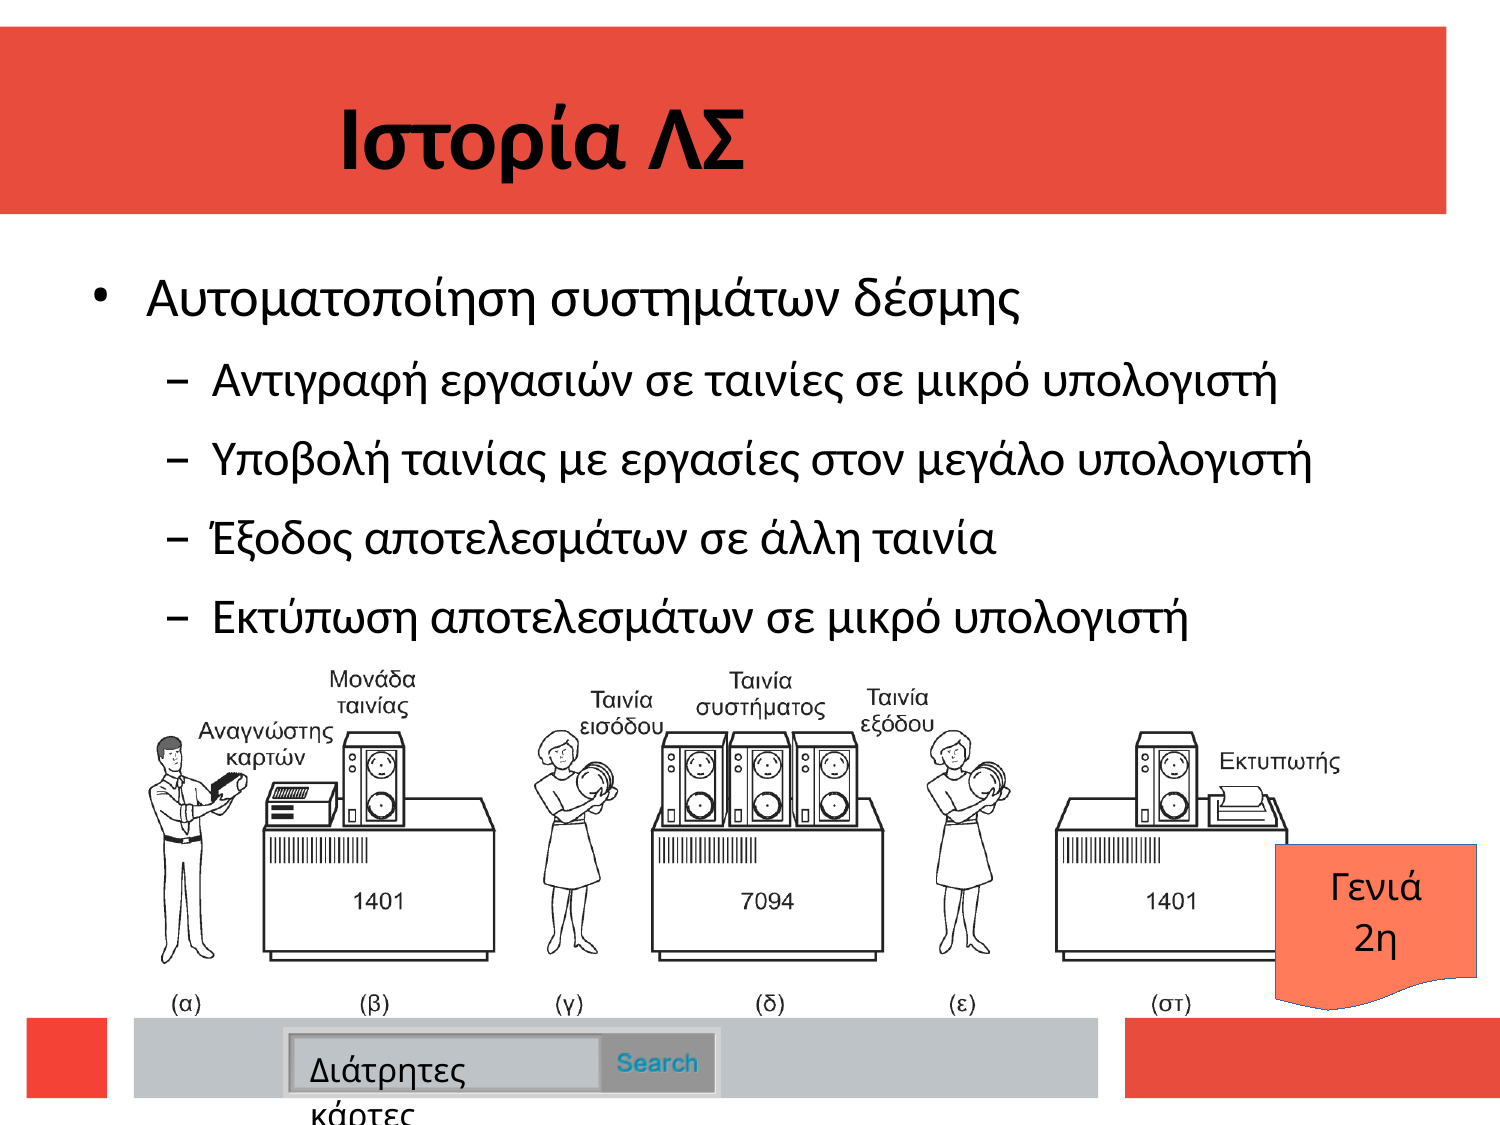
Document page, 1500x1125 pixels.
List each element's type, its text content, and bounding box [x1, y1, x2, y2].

picture [283, 1027, 721, 1098]
title Ιστορία ΛΣ [336, 75, 1164, 235]
picture [148, 669, 1340, 1016]
text_box Γενιά 2η [1275, 844, 1477, 1011]
text_box Διάτρητες κάρτες [295, 1039, 591, 1092]
text_box Αυτοματοποίηση συστημάτων δέσμης Αντιγραφή εργασιών σε ταινίες σε μικρό υπολογιστή Υποβολή ταινίας με εργασίες στον μεγάλο υπολογιστή Έξοδος αποτελεσμάτων σε άλλη ταινία Εκτύπωση αποτελεσμάτων σε μικρό υπολογιστή [87, 235, 1324, 644]
